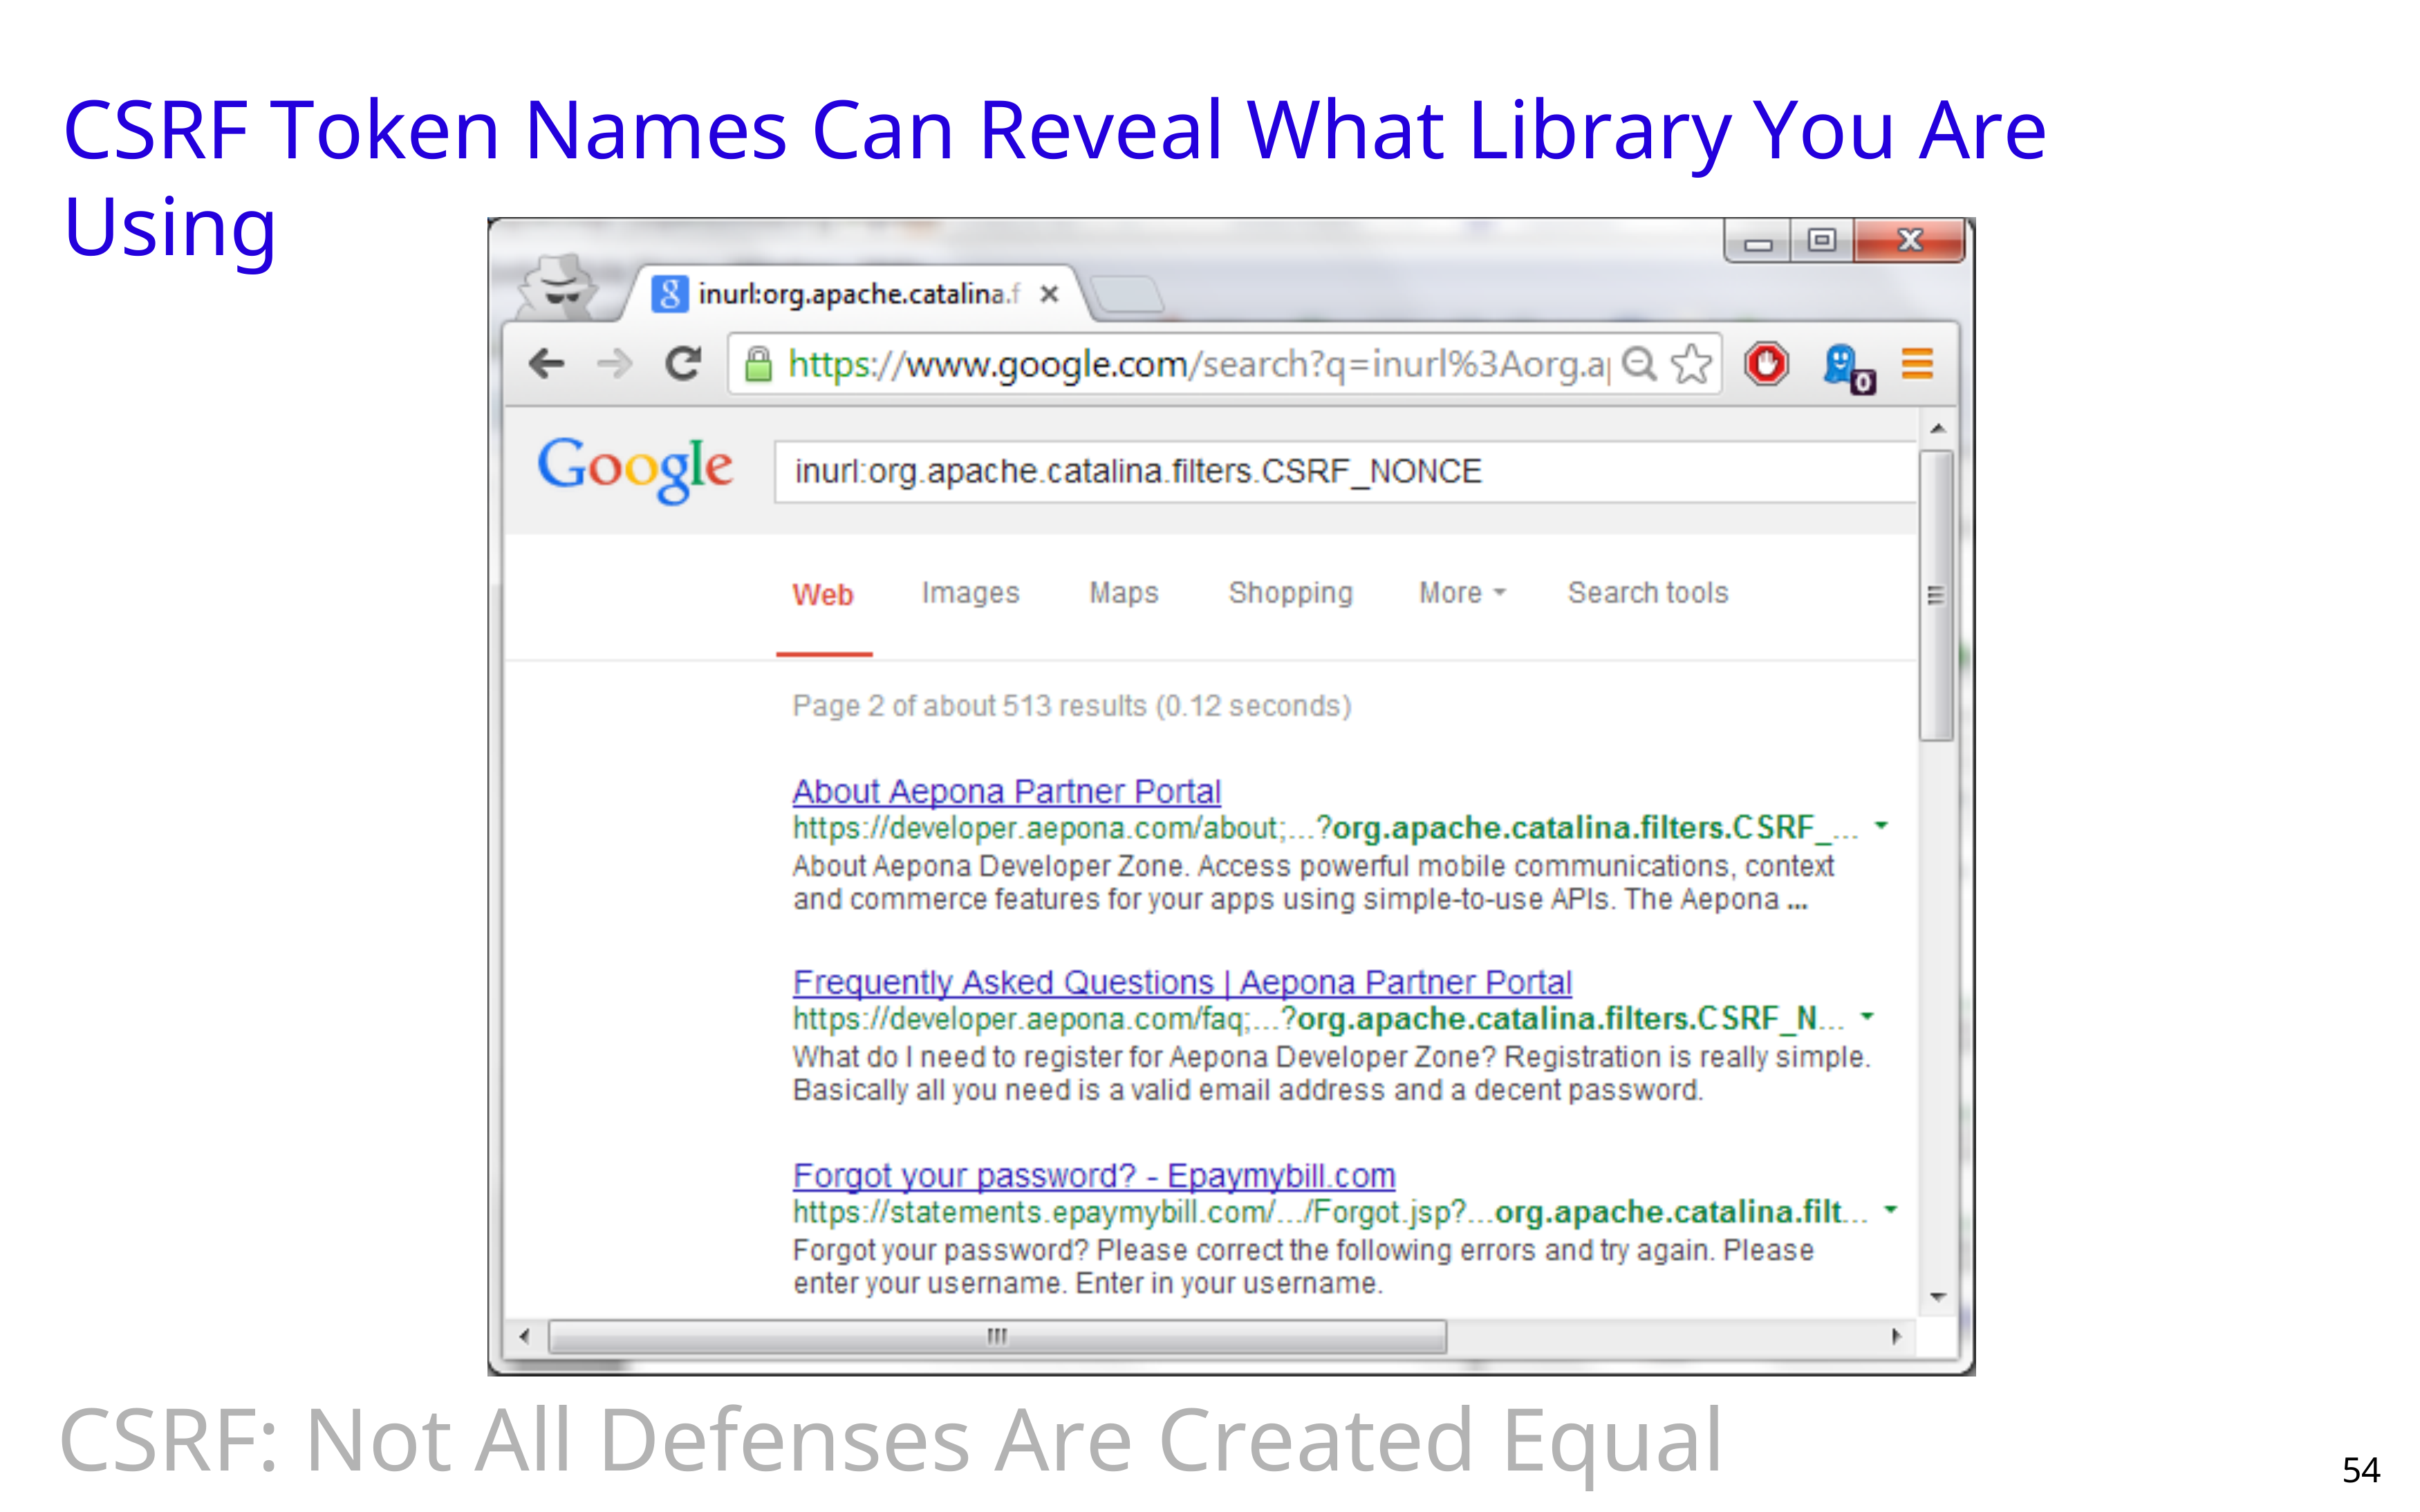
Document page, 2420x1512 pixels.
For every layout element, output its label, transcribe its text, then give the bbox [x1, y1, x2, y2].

text_box CSRF Token Names Can Reveal What Library You Are Using [52, 73, 2293, 180]
picture [487, 217, 1976, 1376]
text_box <number> [2334, 1443, 2390, 1497]
